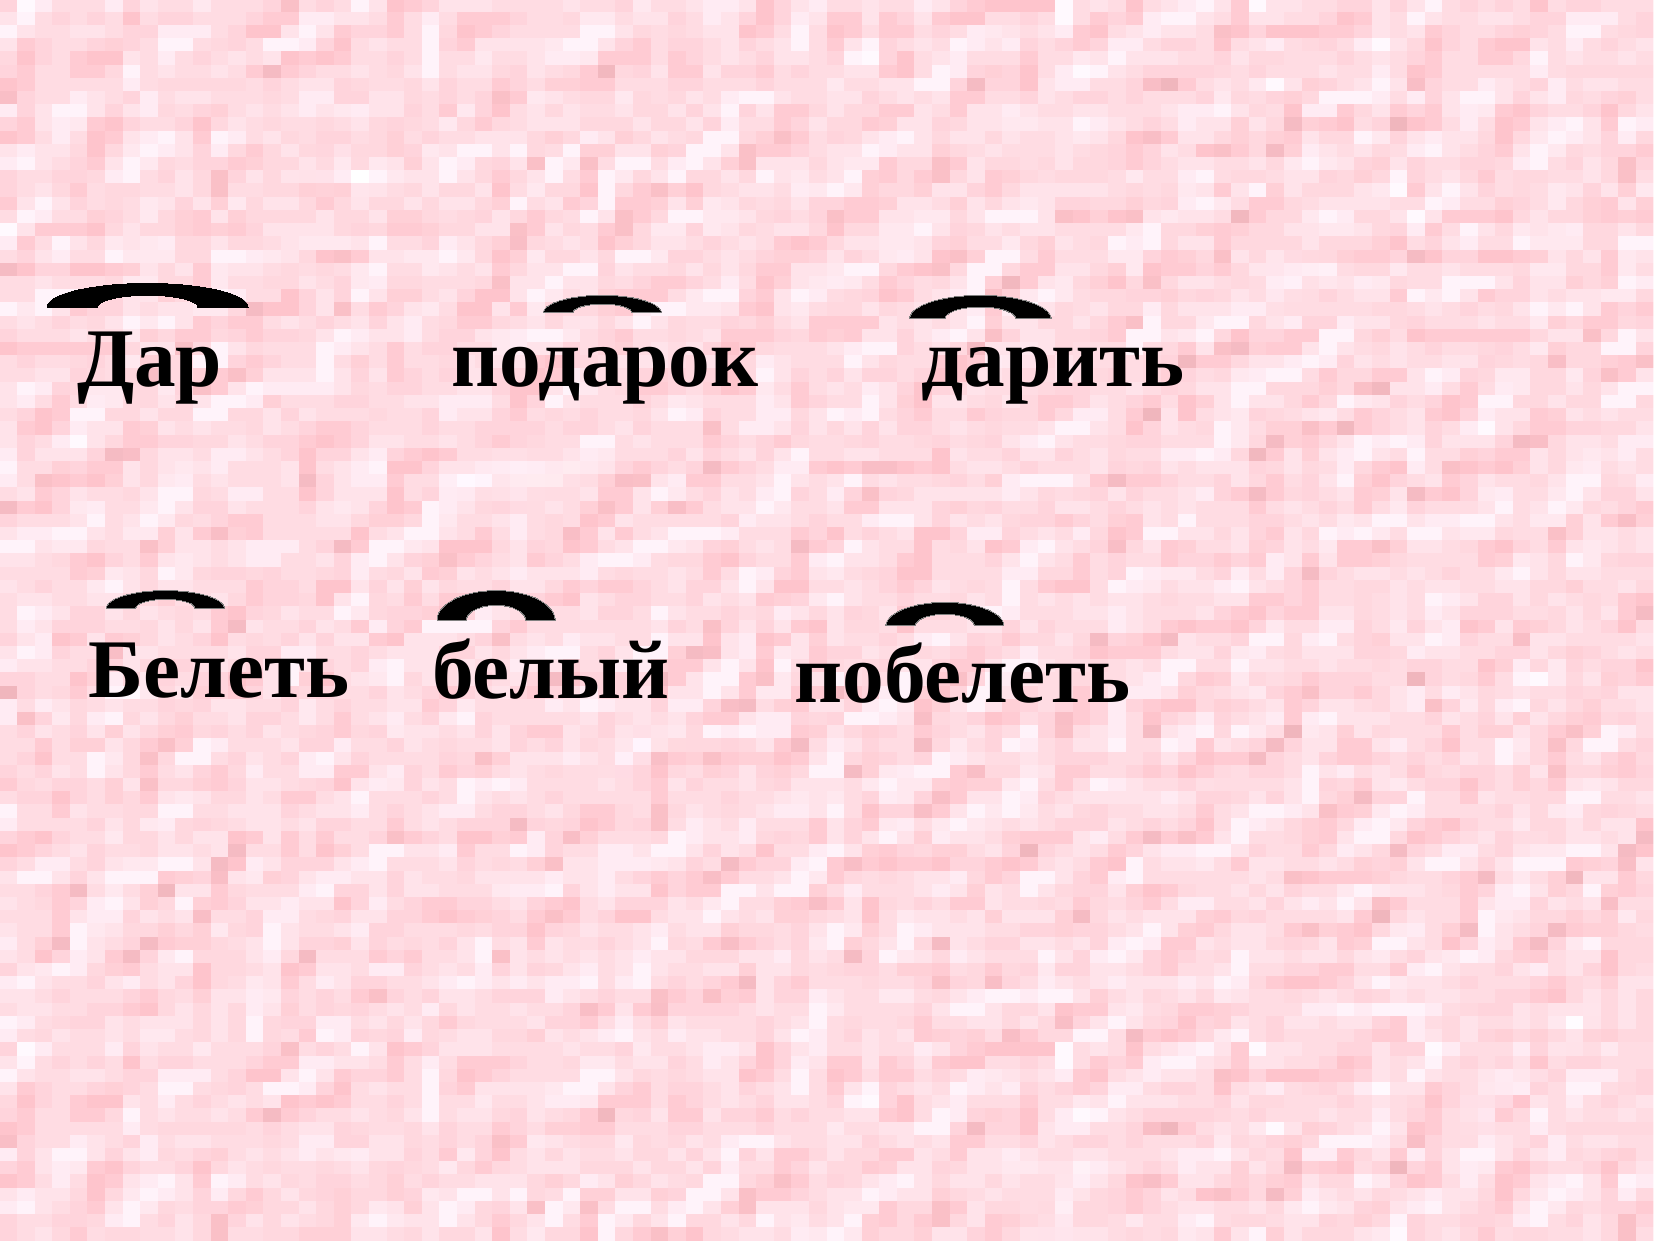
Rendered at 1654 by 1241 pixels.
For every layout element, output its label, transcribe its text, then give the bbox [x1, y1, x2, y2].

text_box [437, 590, 556, 621]
text_box побелеть [779, 436, 1323, 728]
text_box дарить [885, 212, 1252, 414]
text_box [885, 602, 1004, 626]
text_box Дар [0, 212, 308, 412]
text_box [543, 295, 662, 313]
text_box белый [396, 432, 745, 724]
text_box подарок [395, 212, 816, 414]
text_box Белеть [74, 431, 365, 723]
picture [0, 0, 1654, 1241]
text_box [47, 283, 249, 308]
text_box [106, 590, 225, 609]
text_box [909, 295, 1052, 319]
